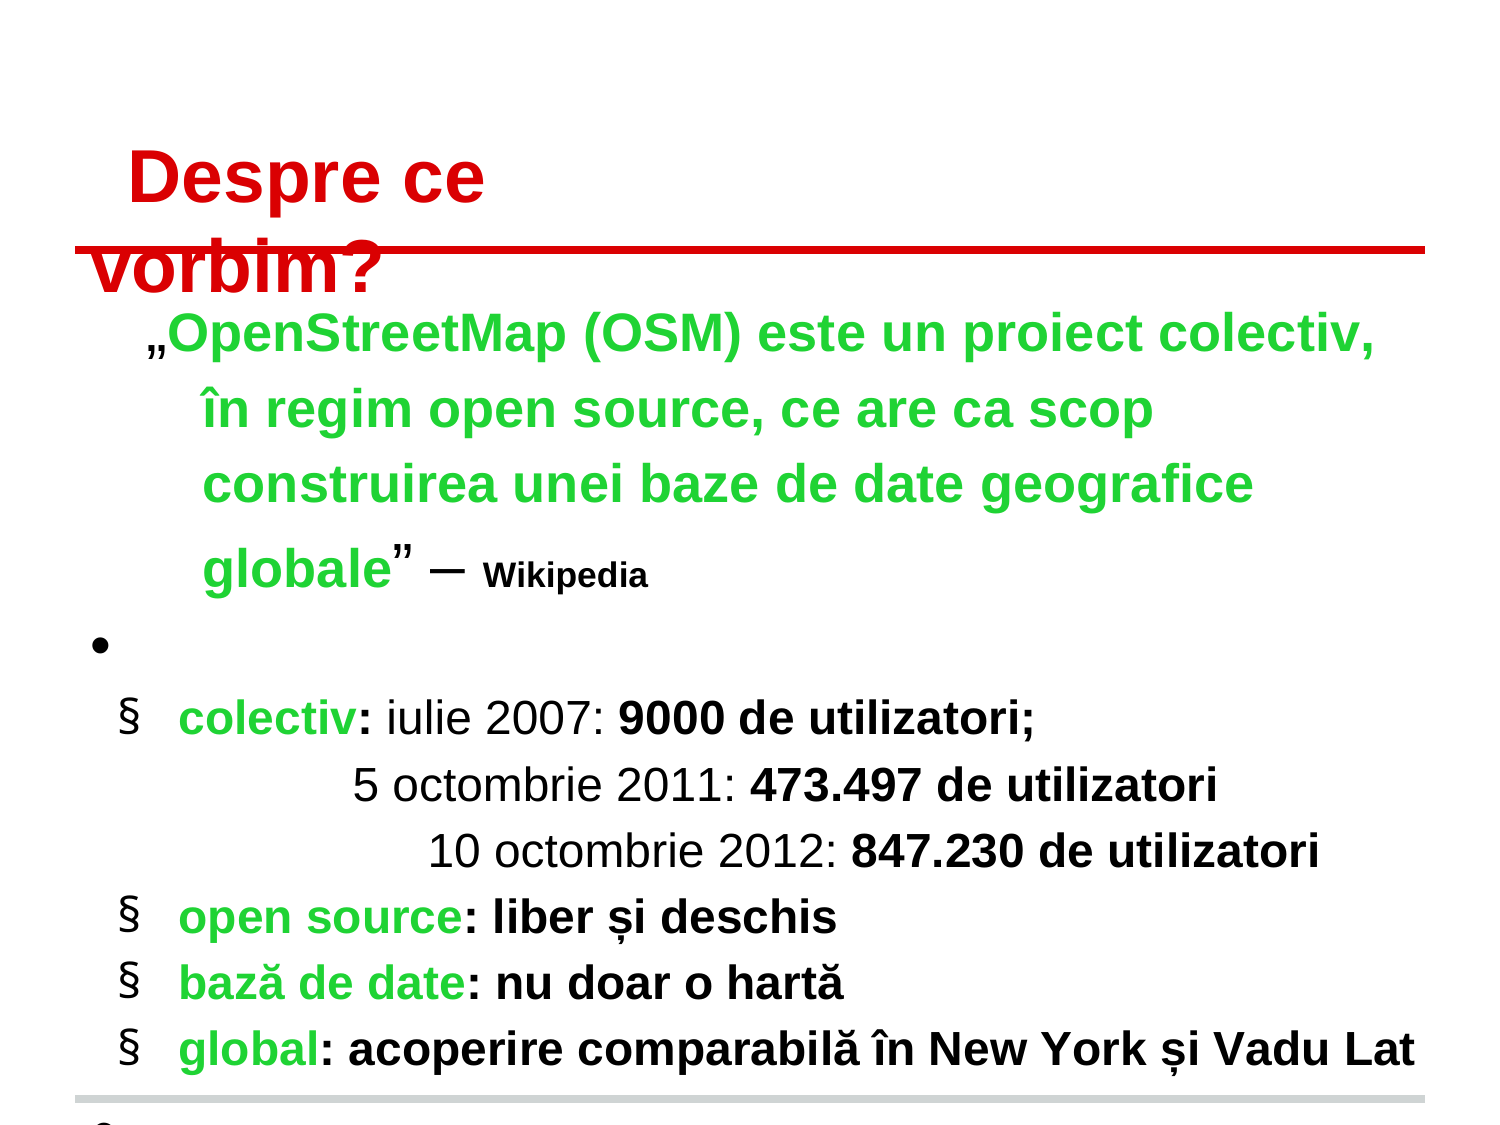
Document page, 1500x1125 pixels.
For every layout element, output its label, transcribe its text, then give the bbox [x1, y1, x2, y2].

title Despre ce vorbim? [75, 45, 1426, 233]
list „OpenStreetMap (OSM) este un proiect colectiv, în regim open source, ce are ca scop construirea unei baze de date geografice globale” – Wikipedia colectiv: iulie 2007: 9000 de utilizatori; 5 octombrie 2011: 473.497 de utilizatori 10 octombrie 2012: 847.230 de utilizatori open source: liber și deschis bază de date: nu doar o hartă global: acoperire comparabilă în New York și Vadu Lat [75, 262, 1449, 1078]
